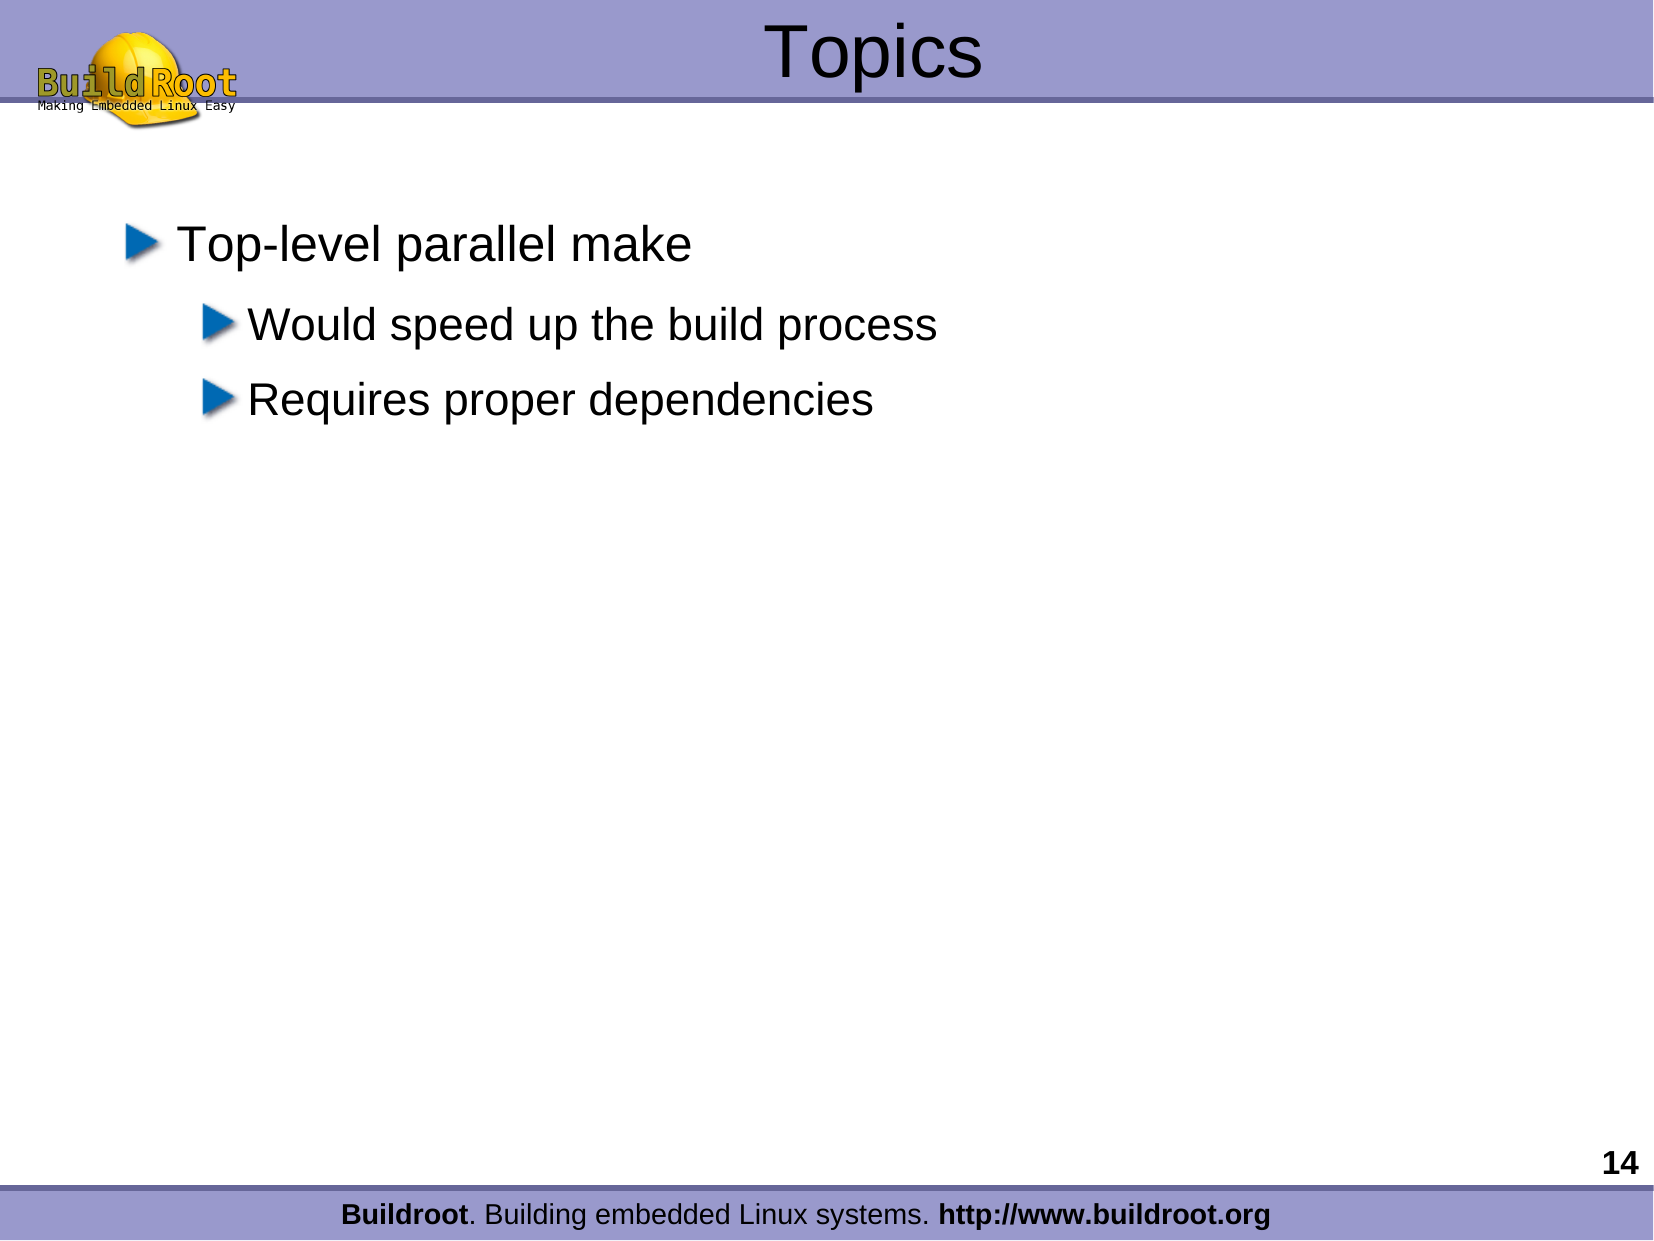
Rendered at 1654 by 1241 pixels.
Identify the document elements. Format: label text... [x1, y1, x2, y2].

picture [18, 17, 261, 140]
list Top-level parallel make Would speed up the build process Requires proper dependencies [105, 216, 1518, 1066]
title Topics [197, 4, 1551, 98]
